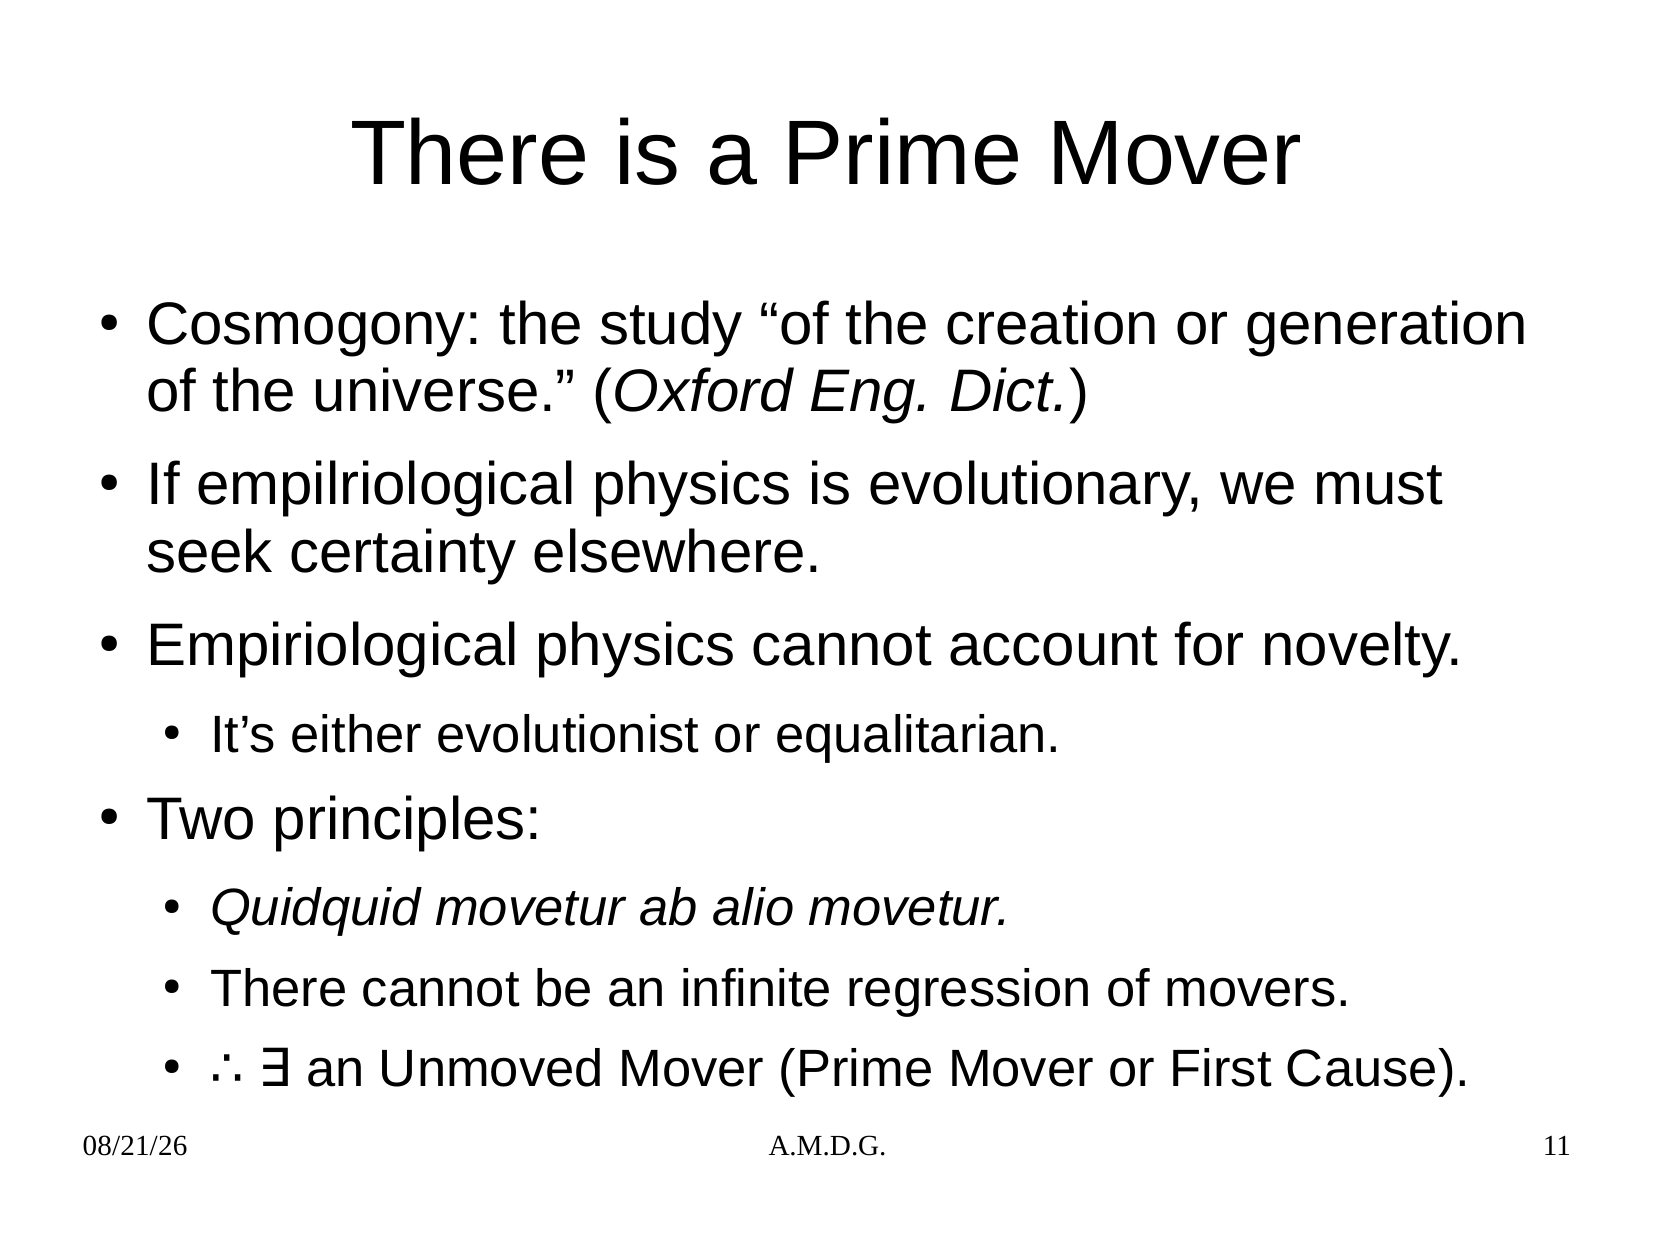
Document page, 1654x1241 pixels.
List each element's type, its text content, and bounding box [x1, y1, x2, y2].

title There is a Prime Mover [82, 49, 1571, 257]
list Cosmogony: the study “of the creation or generation of the universe.” (Oxford Eng. Dict.) If empilriological physics is evolutionary, we must seek certainty elsewhere. Empiriological physics cannot account for novelty. It’s either evolutionist or equalitarian. Two principles: Quidquid movetur ab alio movetur. There cannot be an infinite regression of movers. ∴ ∃ an Unmoved Mover (Prime Mover or First Cause). [82, 290, 1571, 1109]
